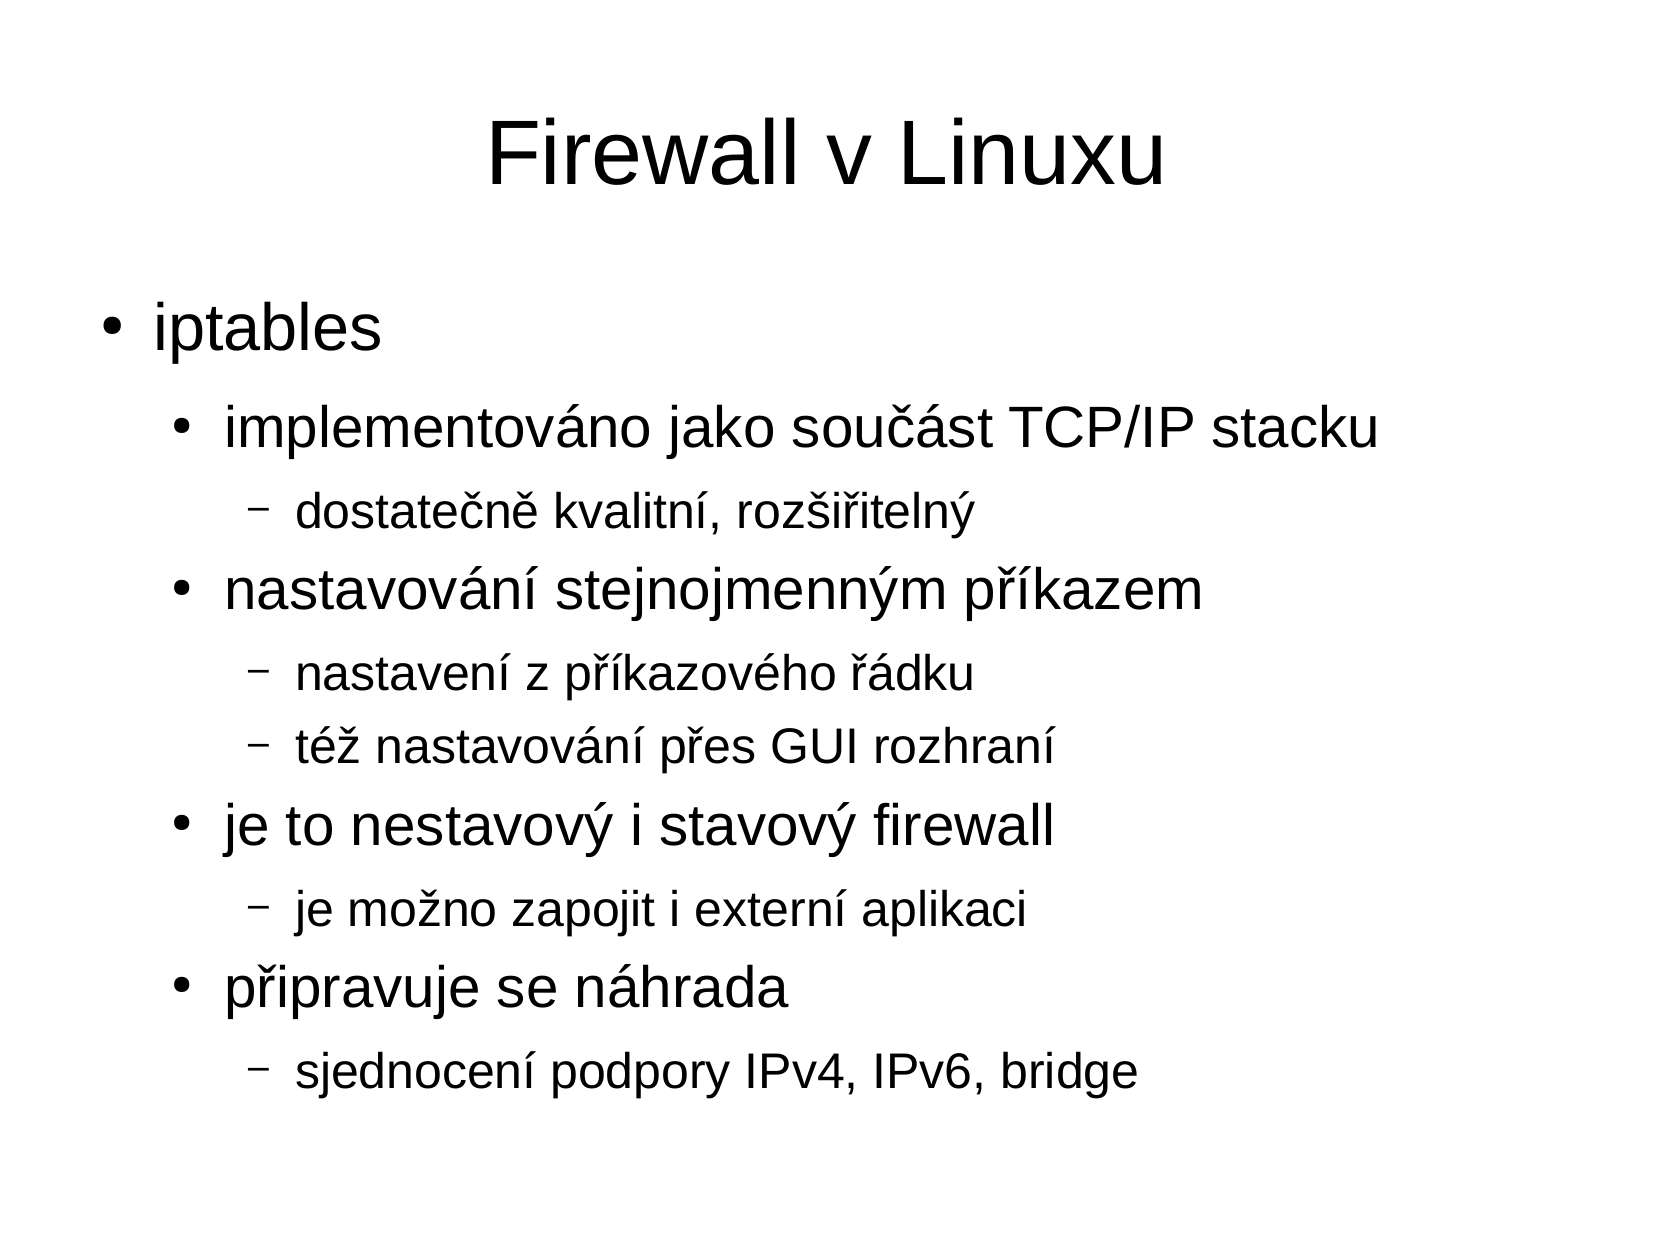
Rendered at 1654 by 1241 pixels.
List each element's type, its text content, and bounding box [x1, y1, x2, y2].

list iptables implementováno jako součást TCP/IP stacku dostatečně kvalitní, rozšiřitelný nastavování stejnojmenným příkazem nastavení z příkazového řádku též nastavování přes GUI rozhraní je to nestavový i stavový firewall je možno zapojit i externí aplikaci připravuje se náhrada sjednocení podpory IPv4, IPv6, bridge [82, 290, 1571, 1099]
title Firewall v Linuxu [82, 56, 1571, 250]
